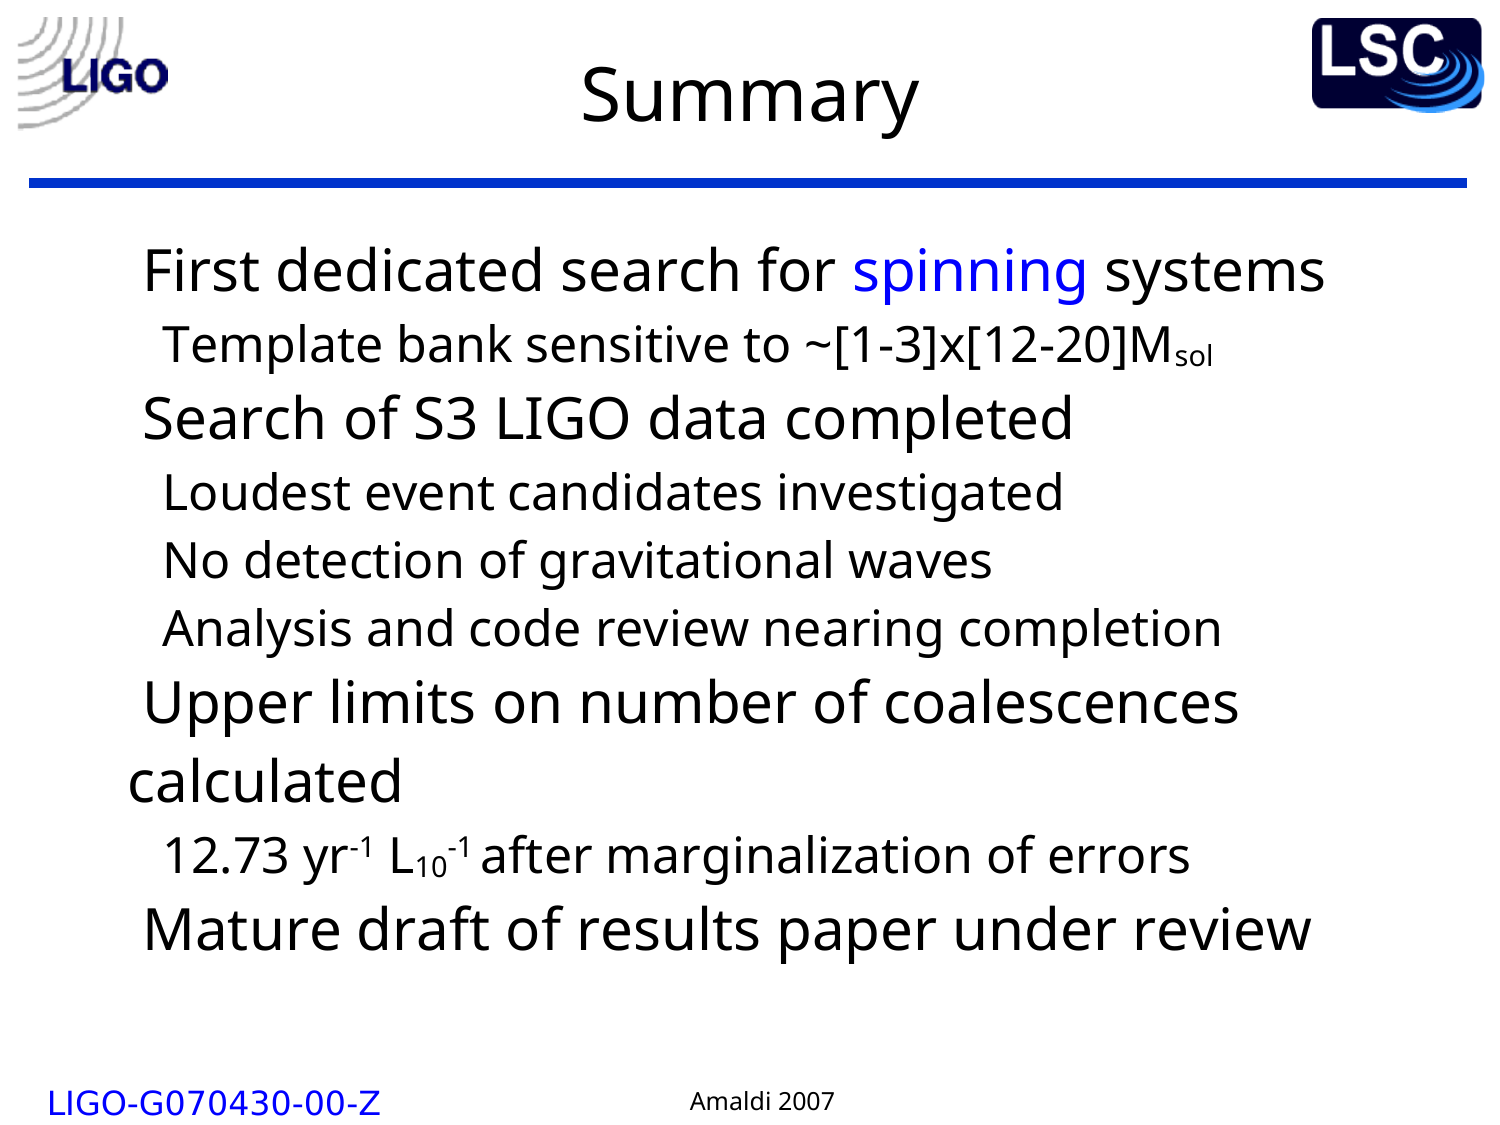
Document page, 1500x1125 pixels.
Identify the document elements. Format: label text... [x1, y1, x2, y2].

picture [1312, 18, 1485, 113]
text_box First dedicated search for spinning systems Template bank sensitive to ~[1-3]x[12-20]Msol Search of S3 LIGO data completed Loudest event candidates investigated No detection of gravitational waves Analysis and code review nearing completion Upper limits on number of coalescences calculated 12.73 yr-1 L10-1 after marginalization of errors Mature draft of results paper under review [112, 222, 1351, 925]
title Summary [75, 21, 1425, 164]
picture [17, 17, 168, 131]
